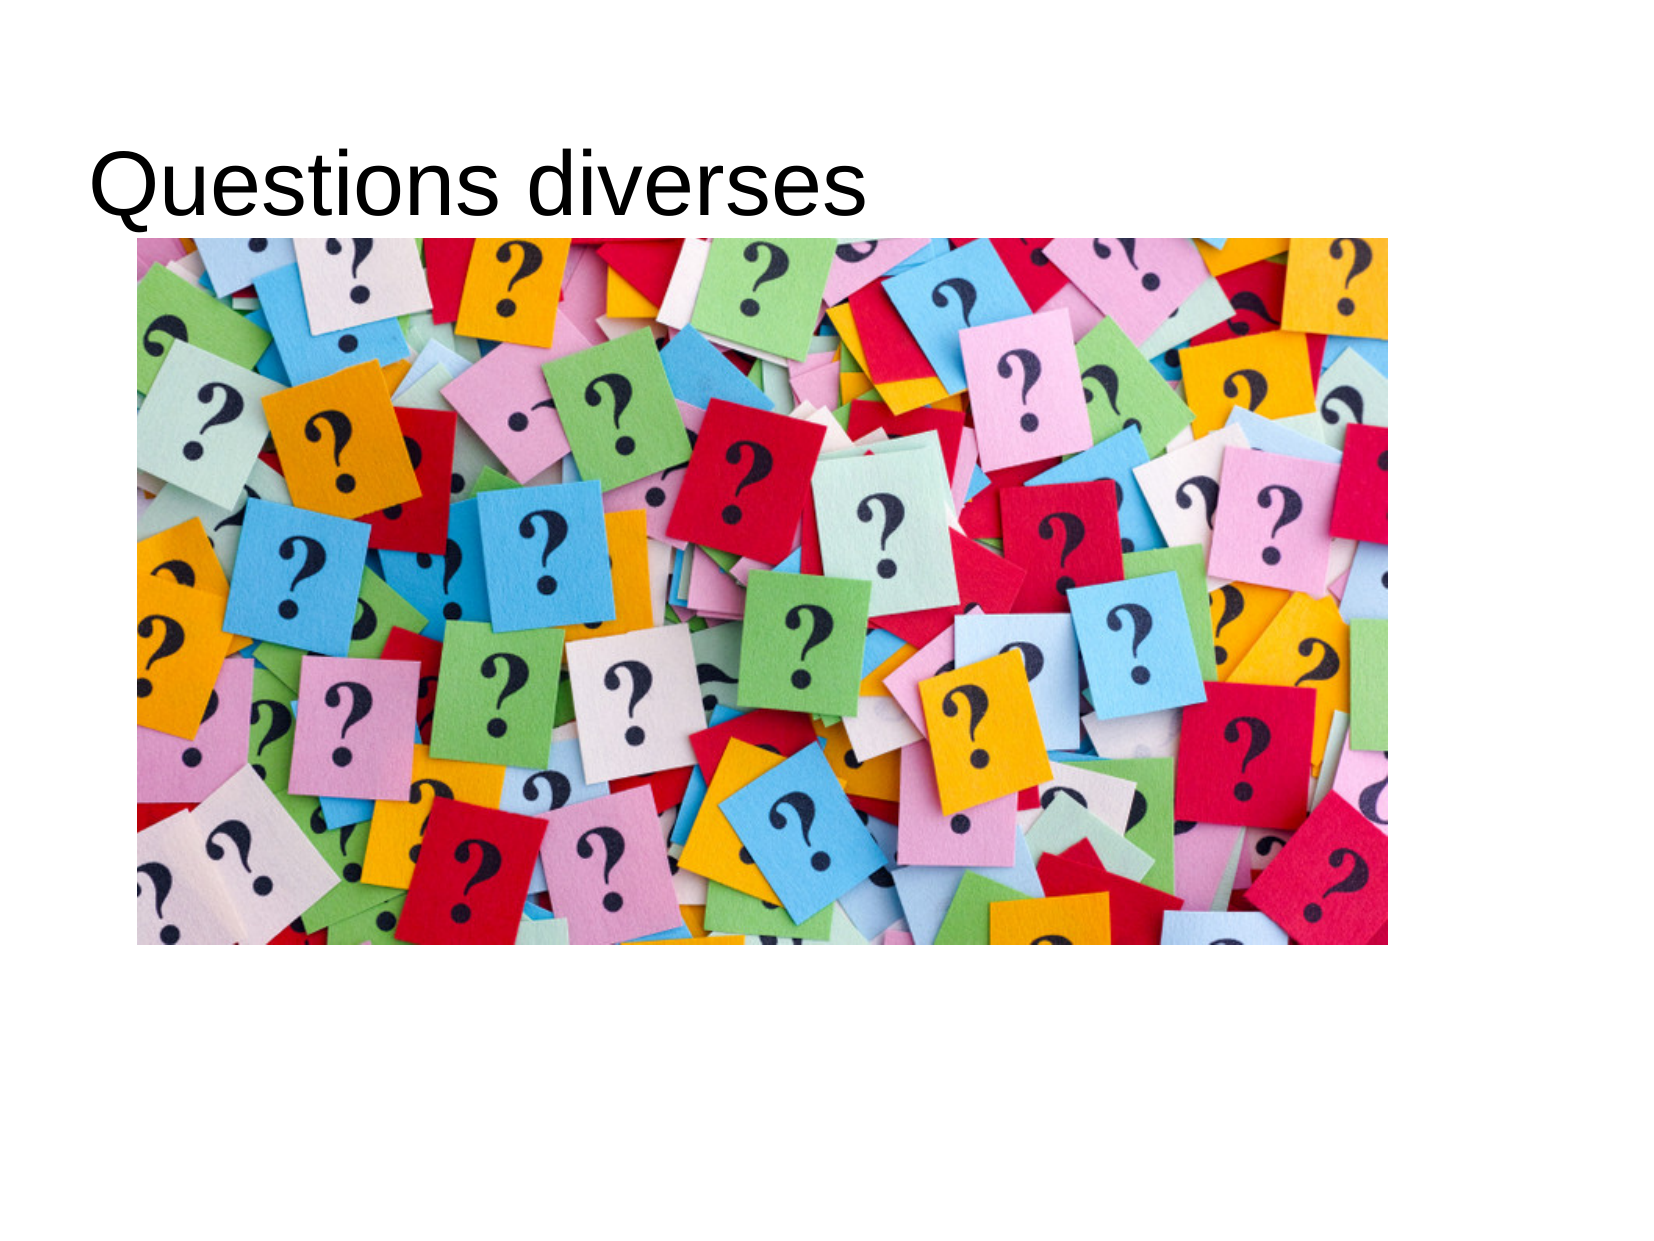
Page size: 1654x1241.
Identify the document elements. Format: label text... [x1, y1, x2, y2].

picture [137, 238, 1388, 945]
title Questions diverses [88, 29, 1577, 235]
